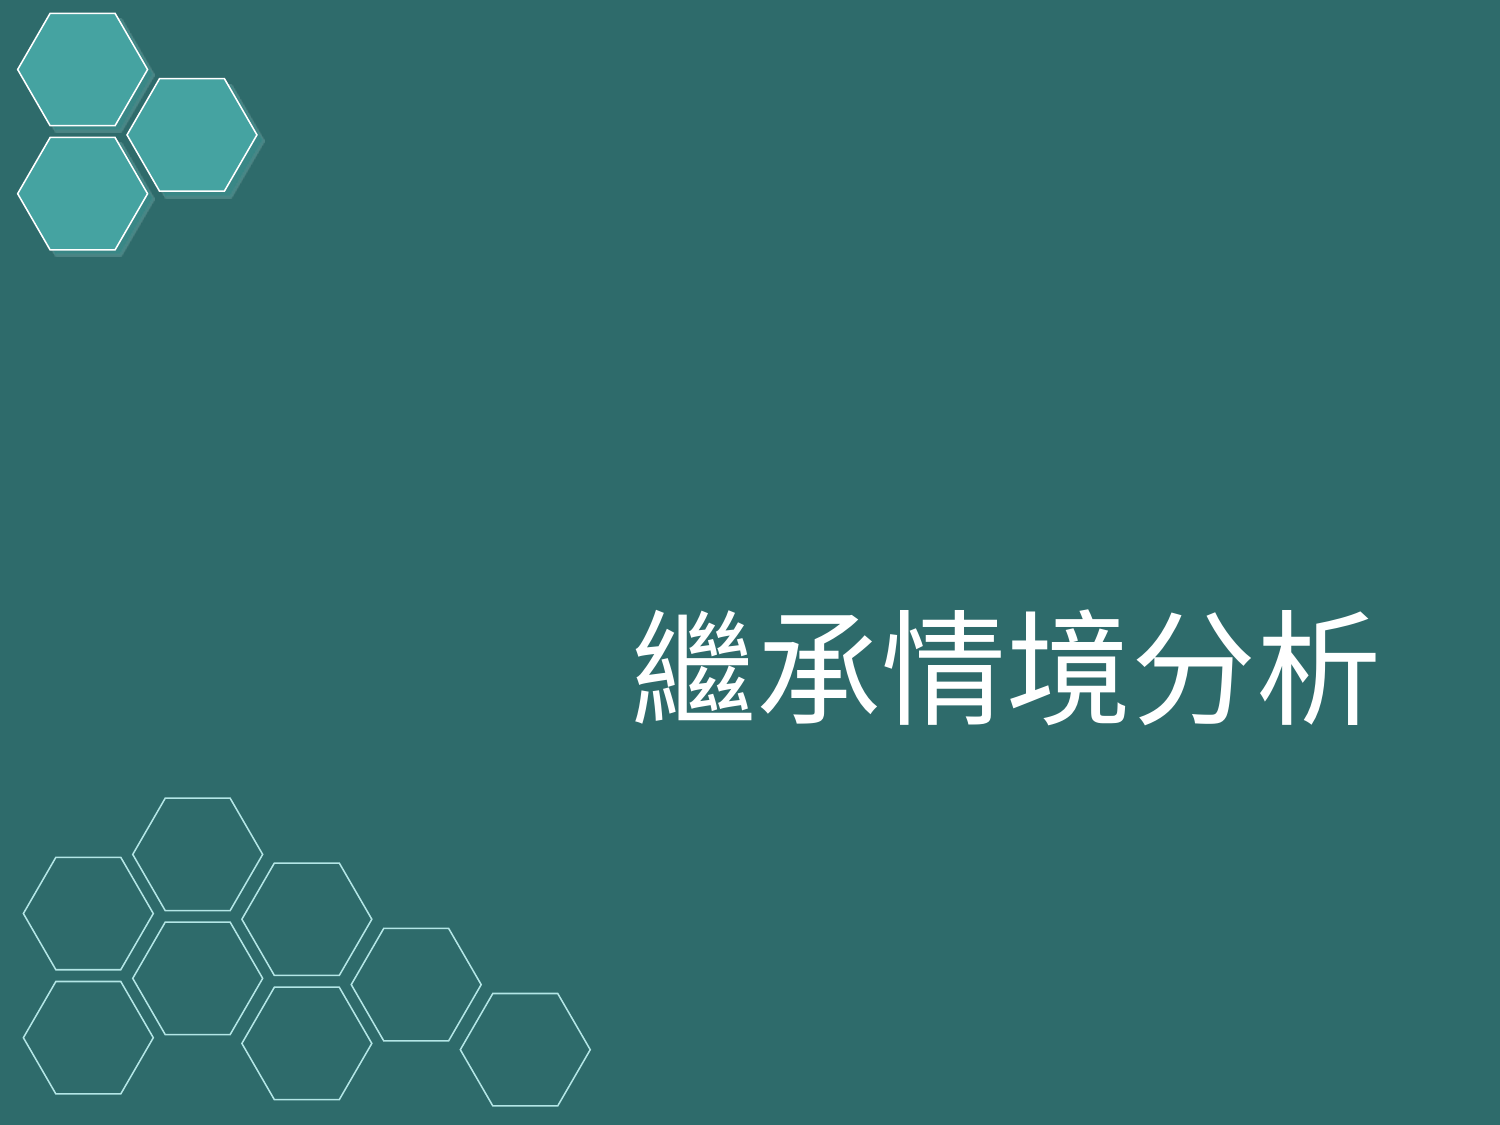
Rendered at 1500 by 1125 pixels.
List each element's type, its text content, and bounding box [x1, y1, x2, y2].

title 繼承情境分析 [102, 280, 1397, 749]
